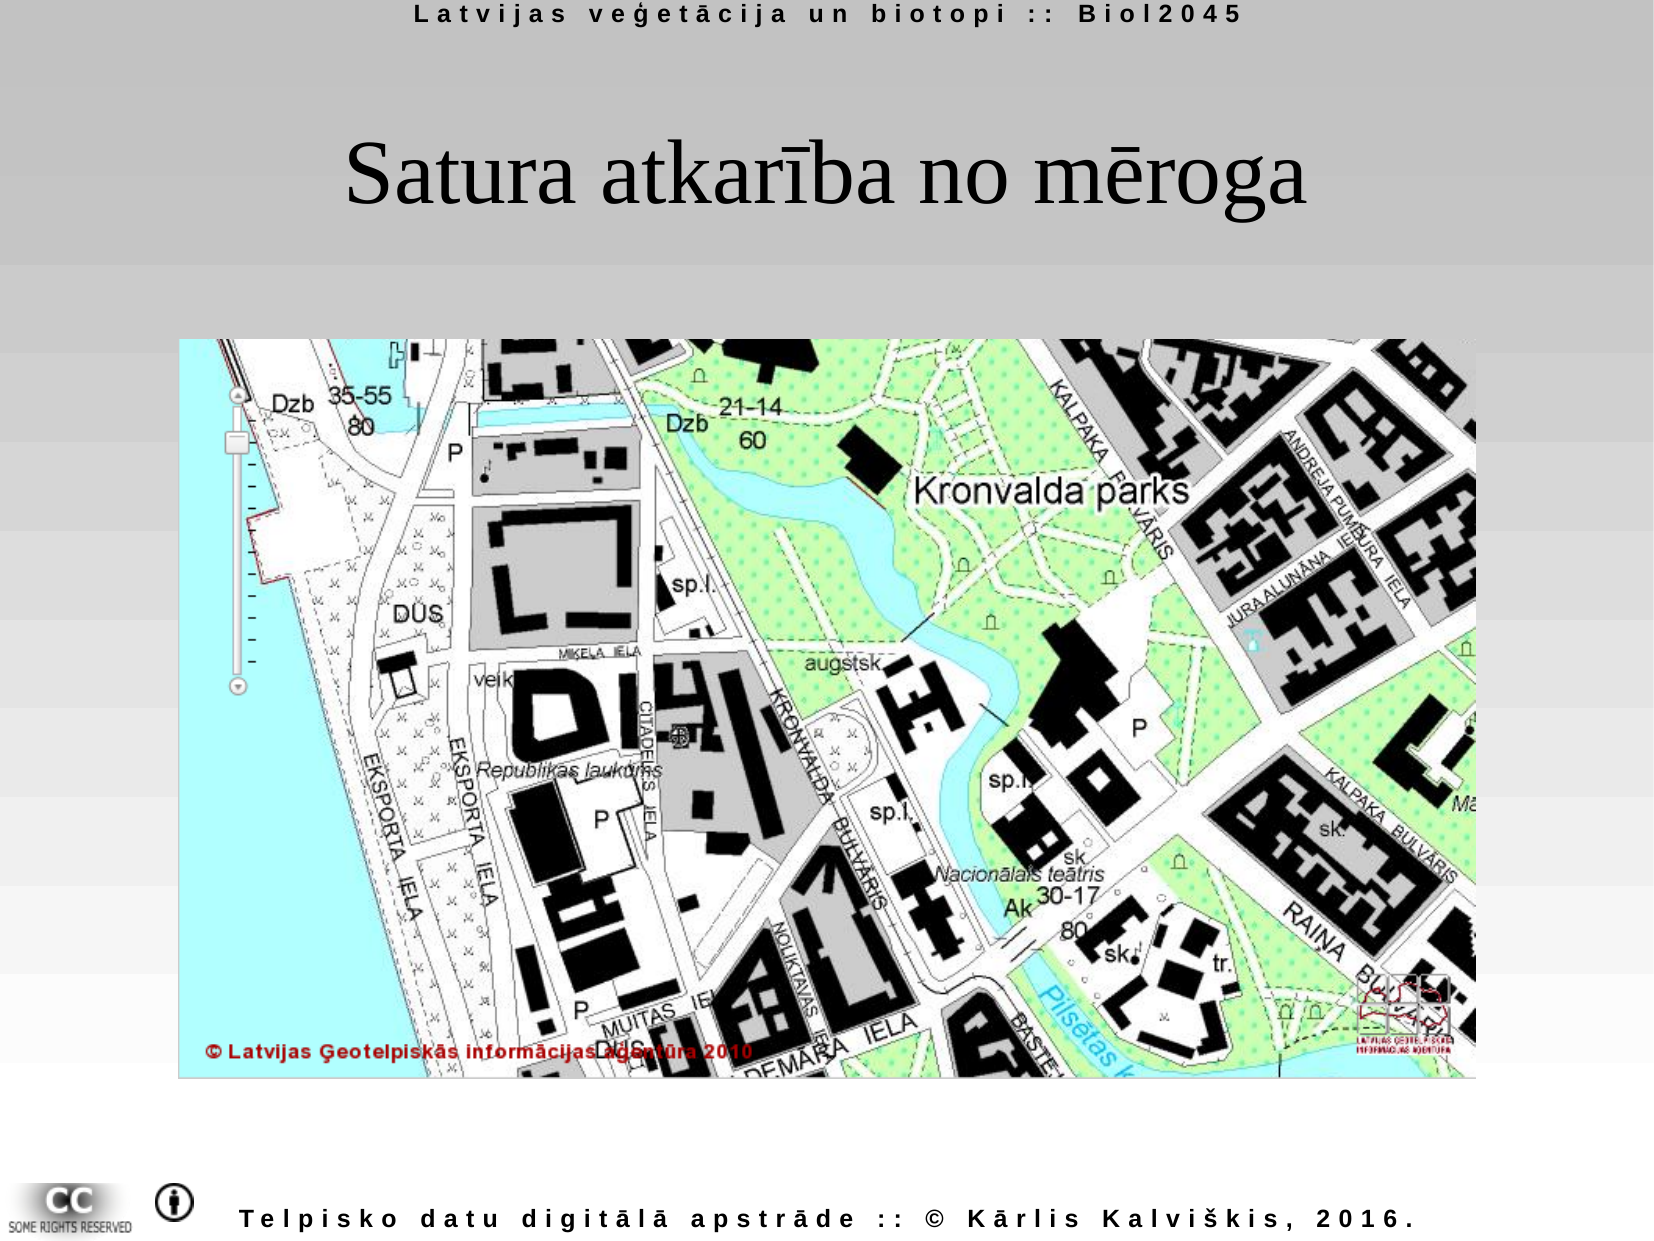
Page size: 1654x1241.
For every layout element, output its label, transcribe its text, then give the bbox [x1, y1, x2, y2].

picture [0, 0, 1654, 1241]
title Satura atkarība no mēroga [29, 49, 1625, 296]
